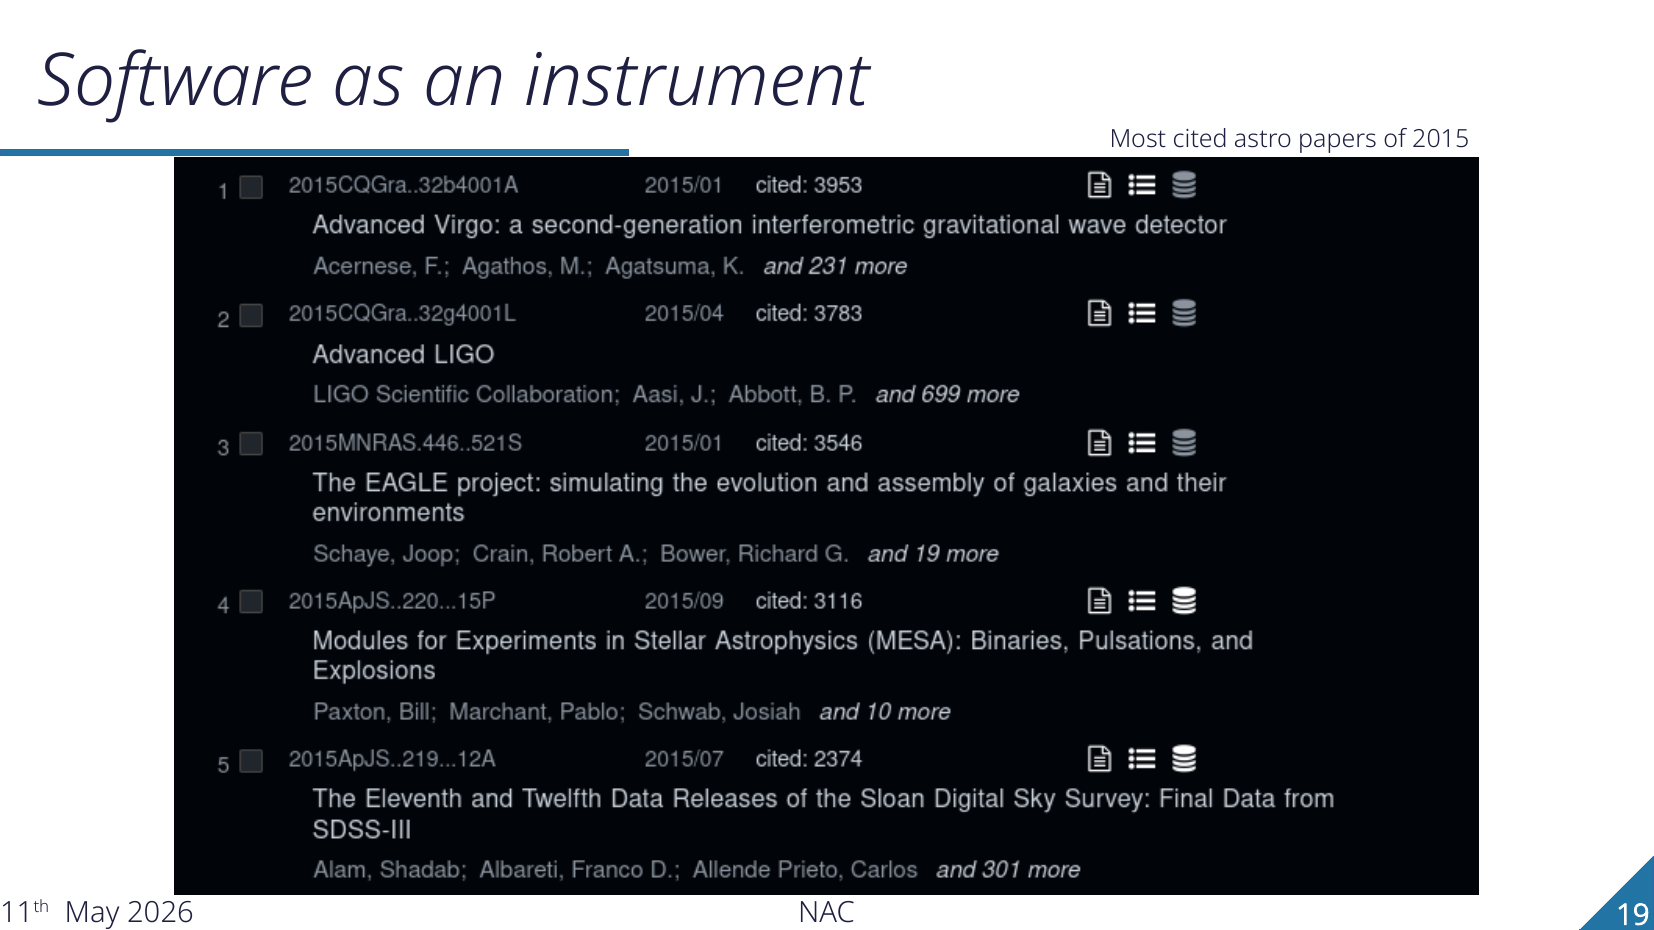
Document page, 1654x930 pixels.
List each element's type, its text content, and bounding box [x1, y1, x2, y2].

picture [174, 157, 1479, 895]
text_box Most cited astro papers of 2015 [946, 112, 1485, 170]
title Software as an instrument [37, 0, 1612, 156]
